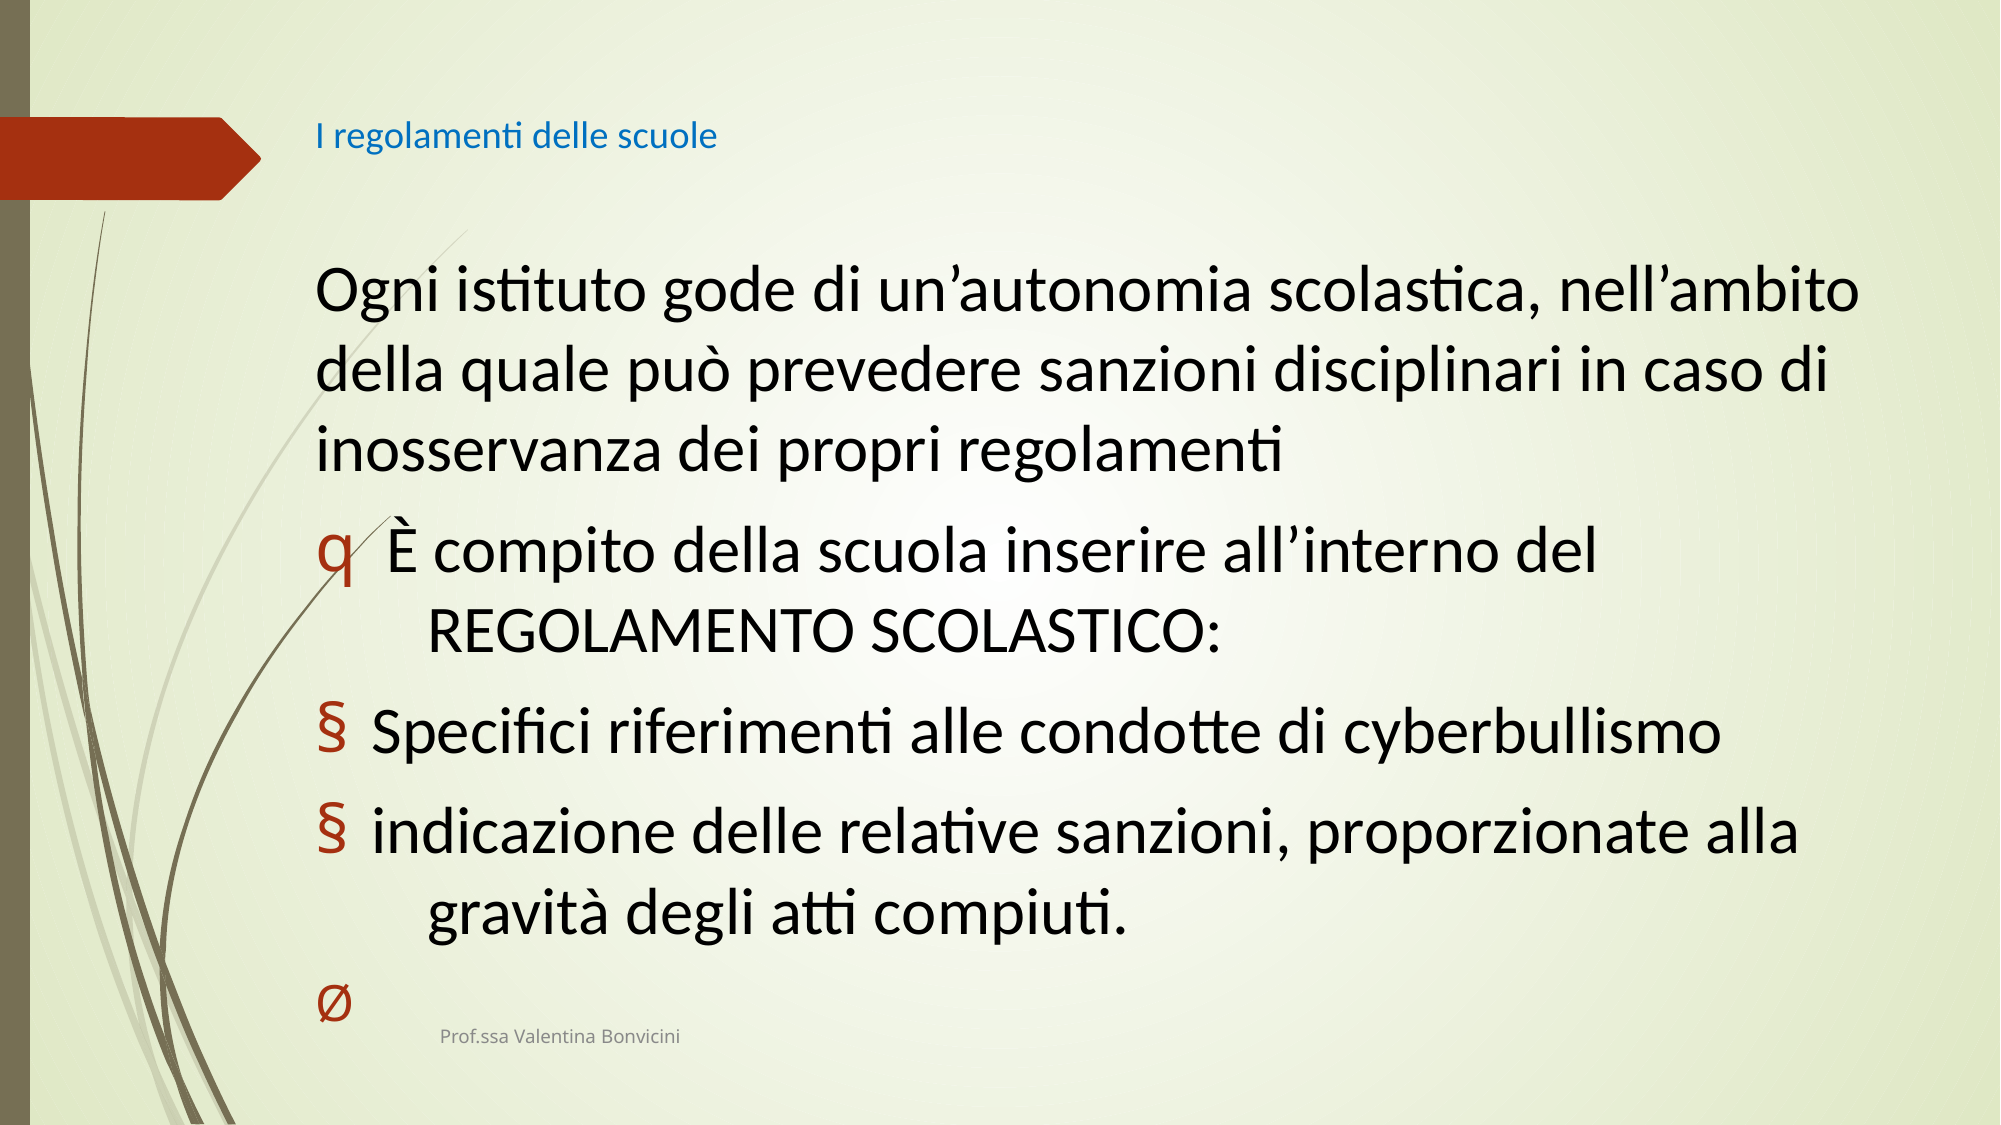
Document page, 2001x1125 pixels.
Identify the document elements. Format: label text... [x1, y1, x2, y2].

text_box Prof.ssa Valentina Bonvicini [424, 1006, 1675, 1067]
title I regolamenti delle scuole [300, 102, 1888, 212]
list Ogni istituto gode di un’autonomia scolastica, nell’ambito della quale può prevedere sanzioni disciplinari in caso di inosservanza dei propri regolamenti È compito della scuola inserire all’interno del REGOLAMENTO SCOLASTICO: Specifici riferimenti alle condotte di cyberbullismo indicazione delle relative sanzioni, proporzionate alla gravità degli atti compiuti. [300, 236, 1888, 970]
